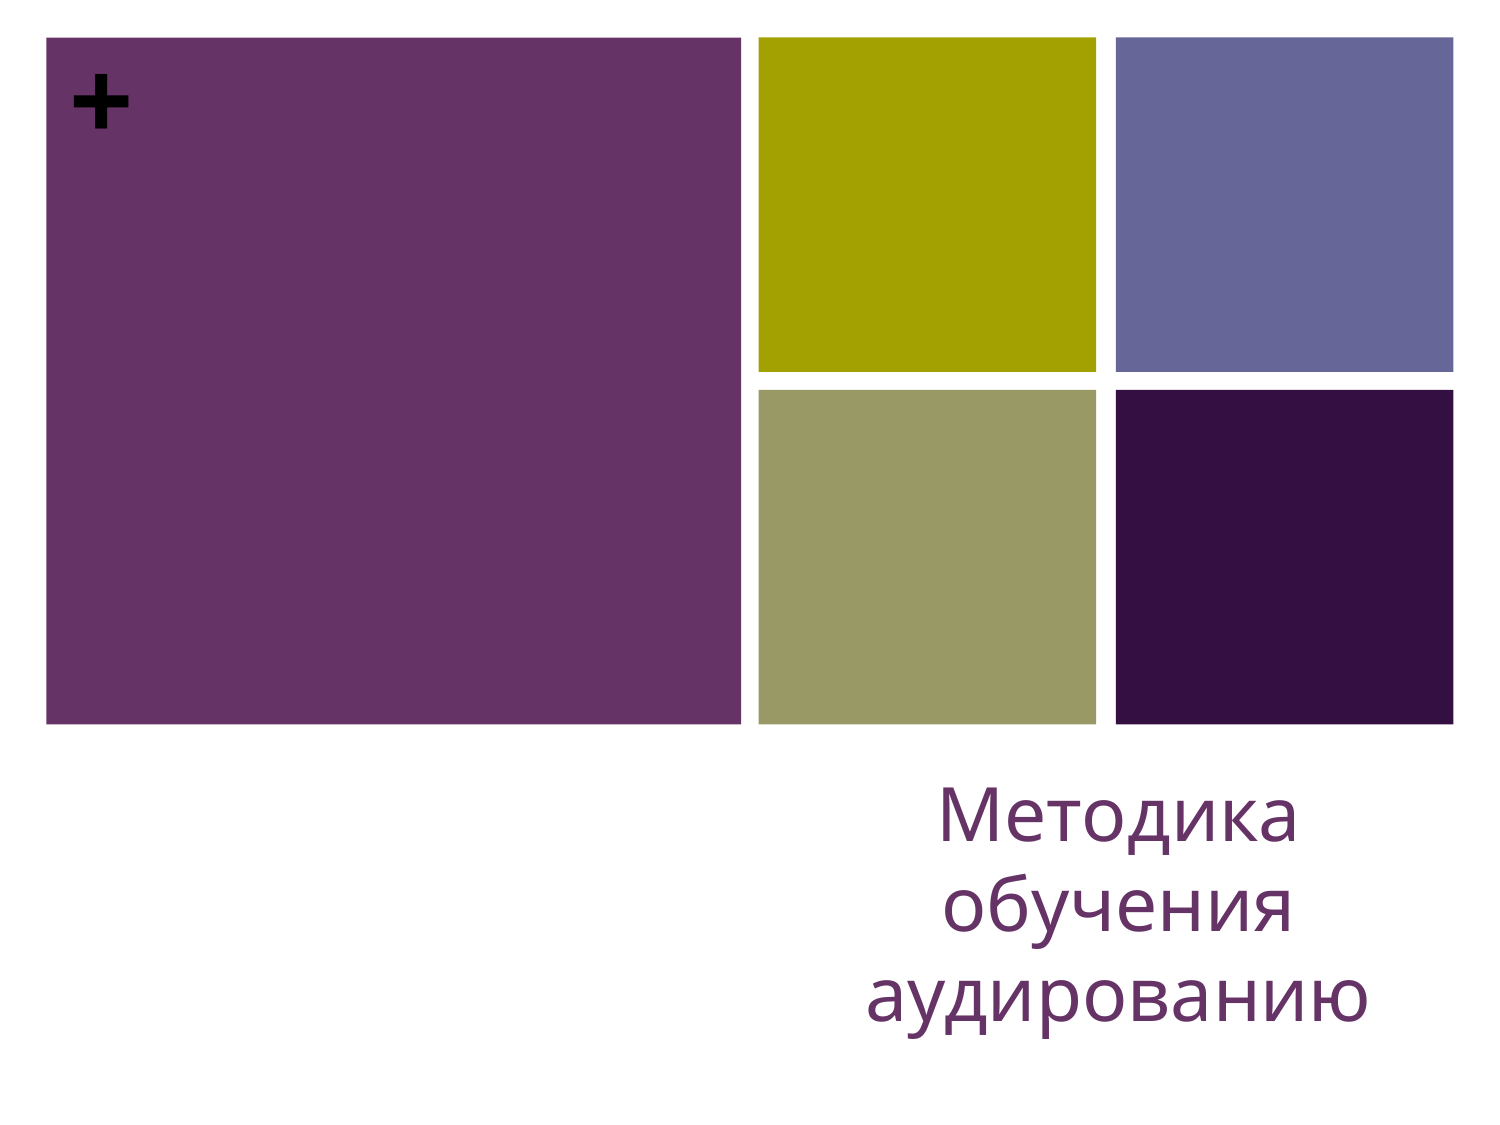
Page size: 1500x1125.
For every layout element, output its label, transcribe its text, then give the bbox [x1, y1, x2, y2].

subtitle [787, 912, 1450, 1036]
title Методика обучения аудированию [787, 758, 1450, 912]
